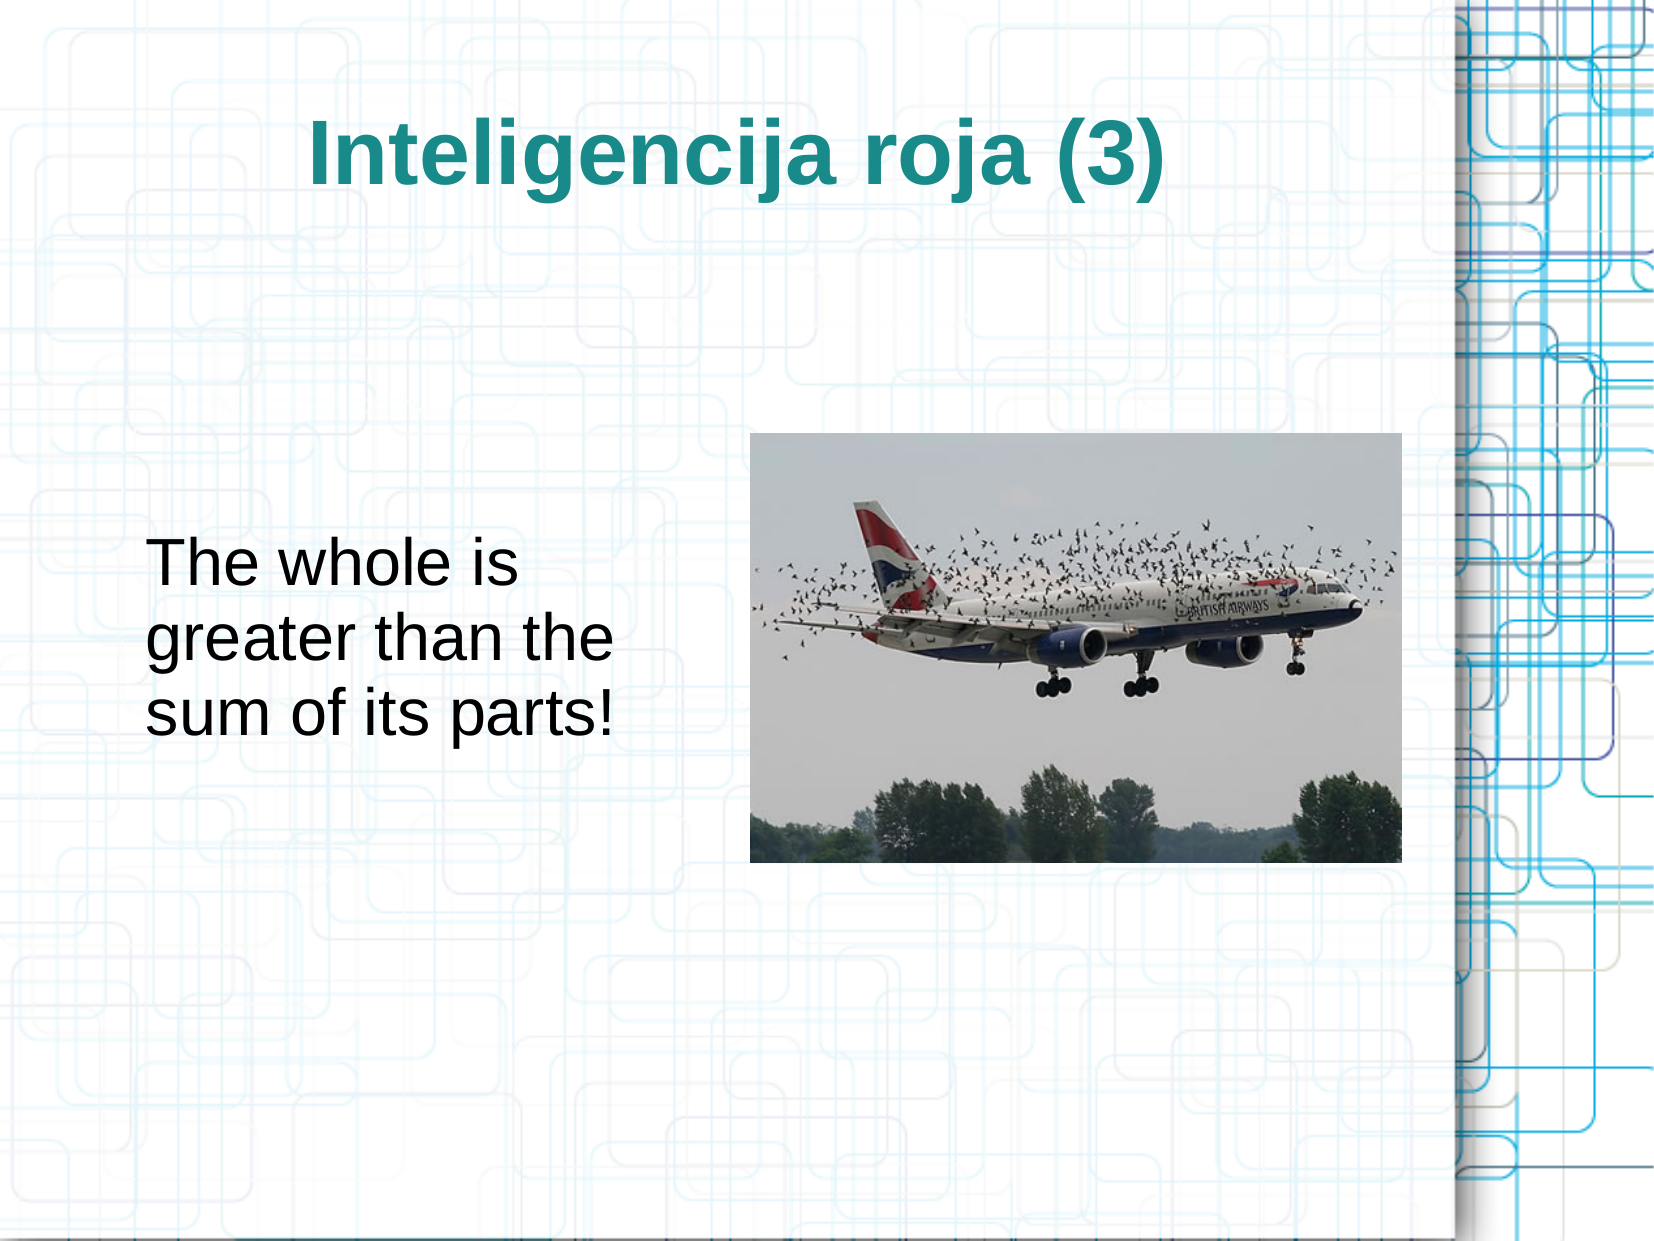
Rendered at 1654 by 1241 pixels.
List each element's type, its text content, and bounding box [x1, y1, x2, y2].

picture [0, 0, 1654, 1241]
list The whole is greater than the sum of its parts! [75, 525, 727, 1088]
title Inteligencija roja (3) [59, 49, 1418, 257]
